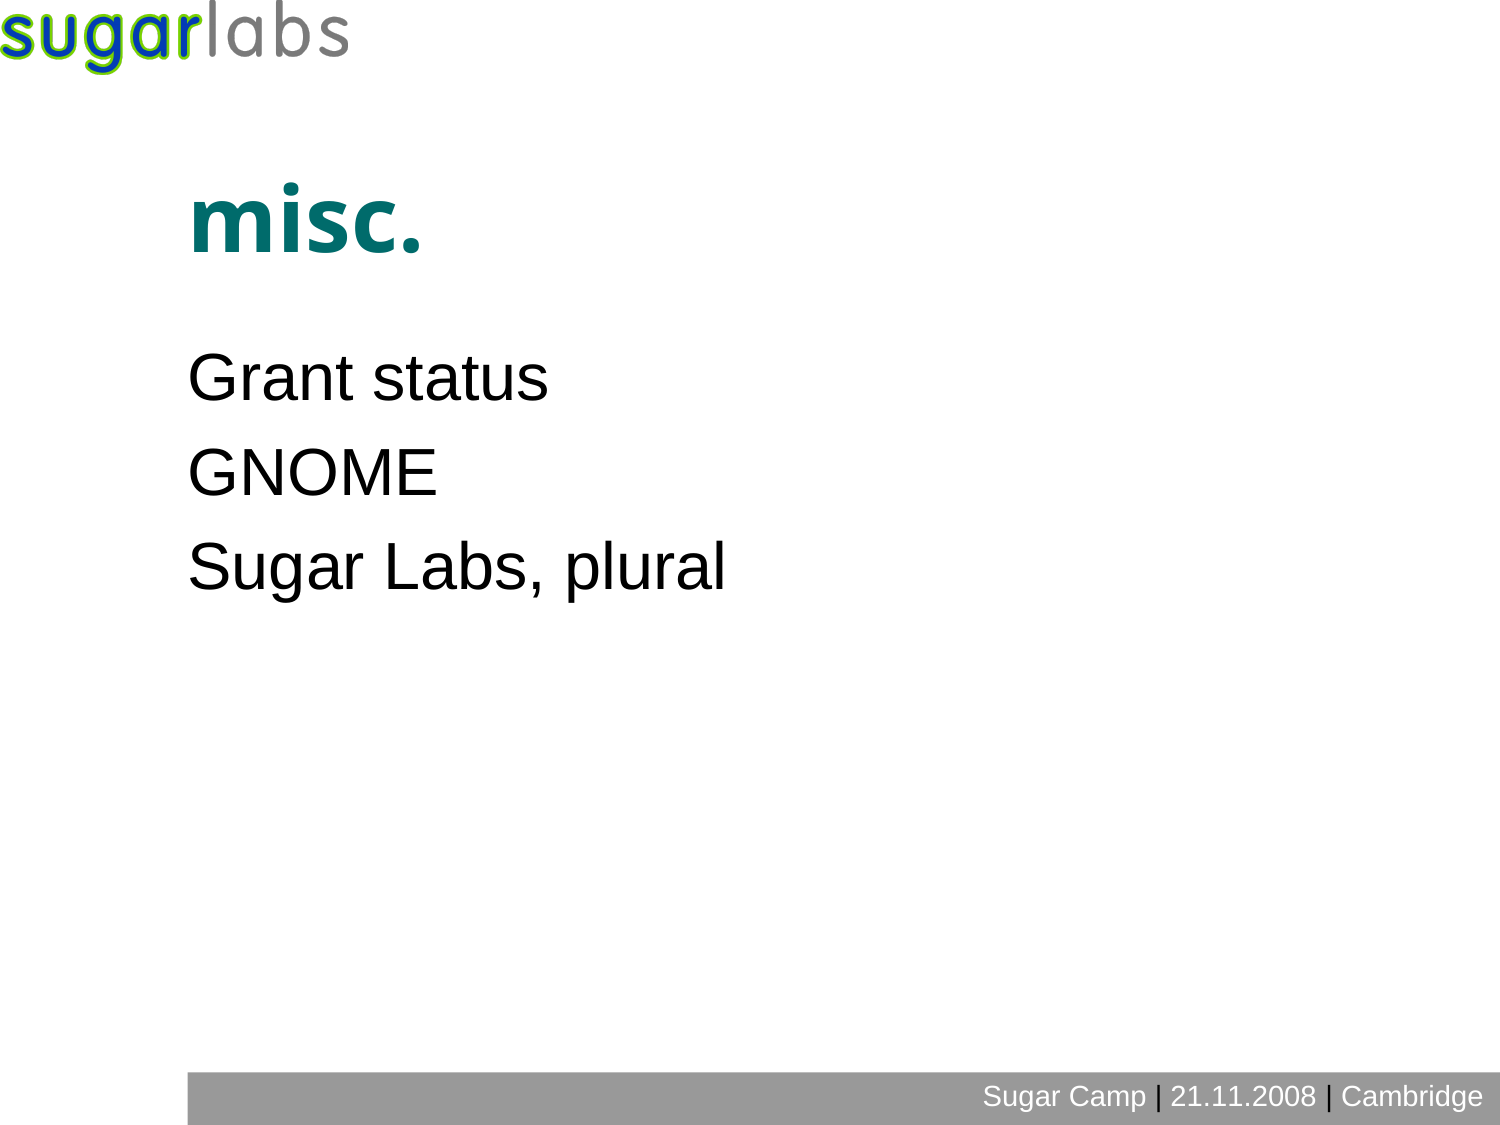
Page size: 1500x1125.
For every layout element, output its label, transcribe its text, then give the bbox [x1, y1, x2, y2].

title misc. [187, 75, 1500, 338]
picture [0, 0, 348, 75]
list Grant status GNOME Sugar Labs, plural [187, 337, 1425, 1027]
